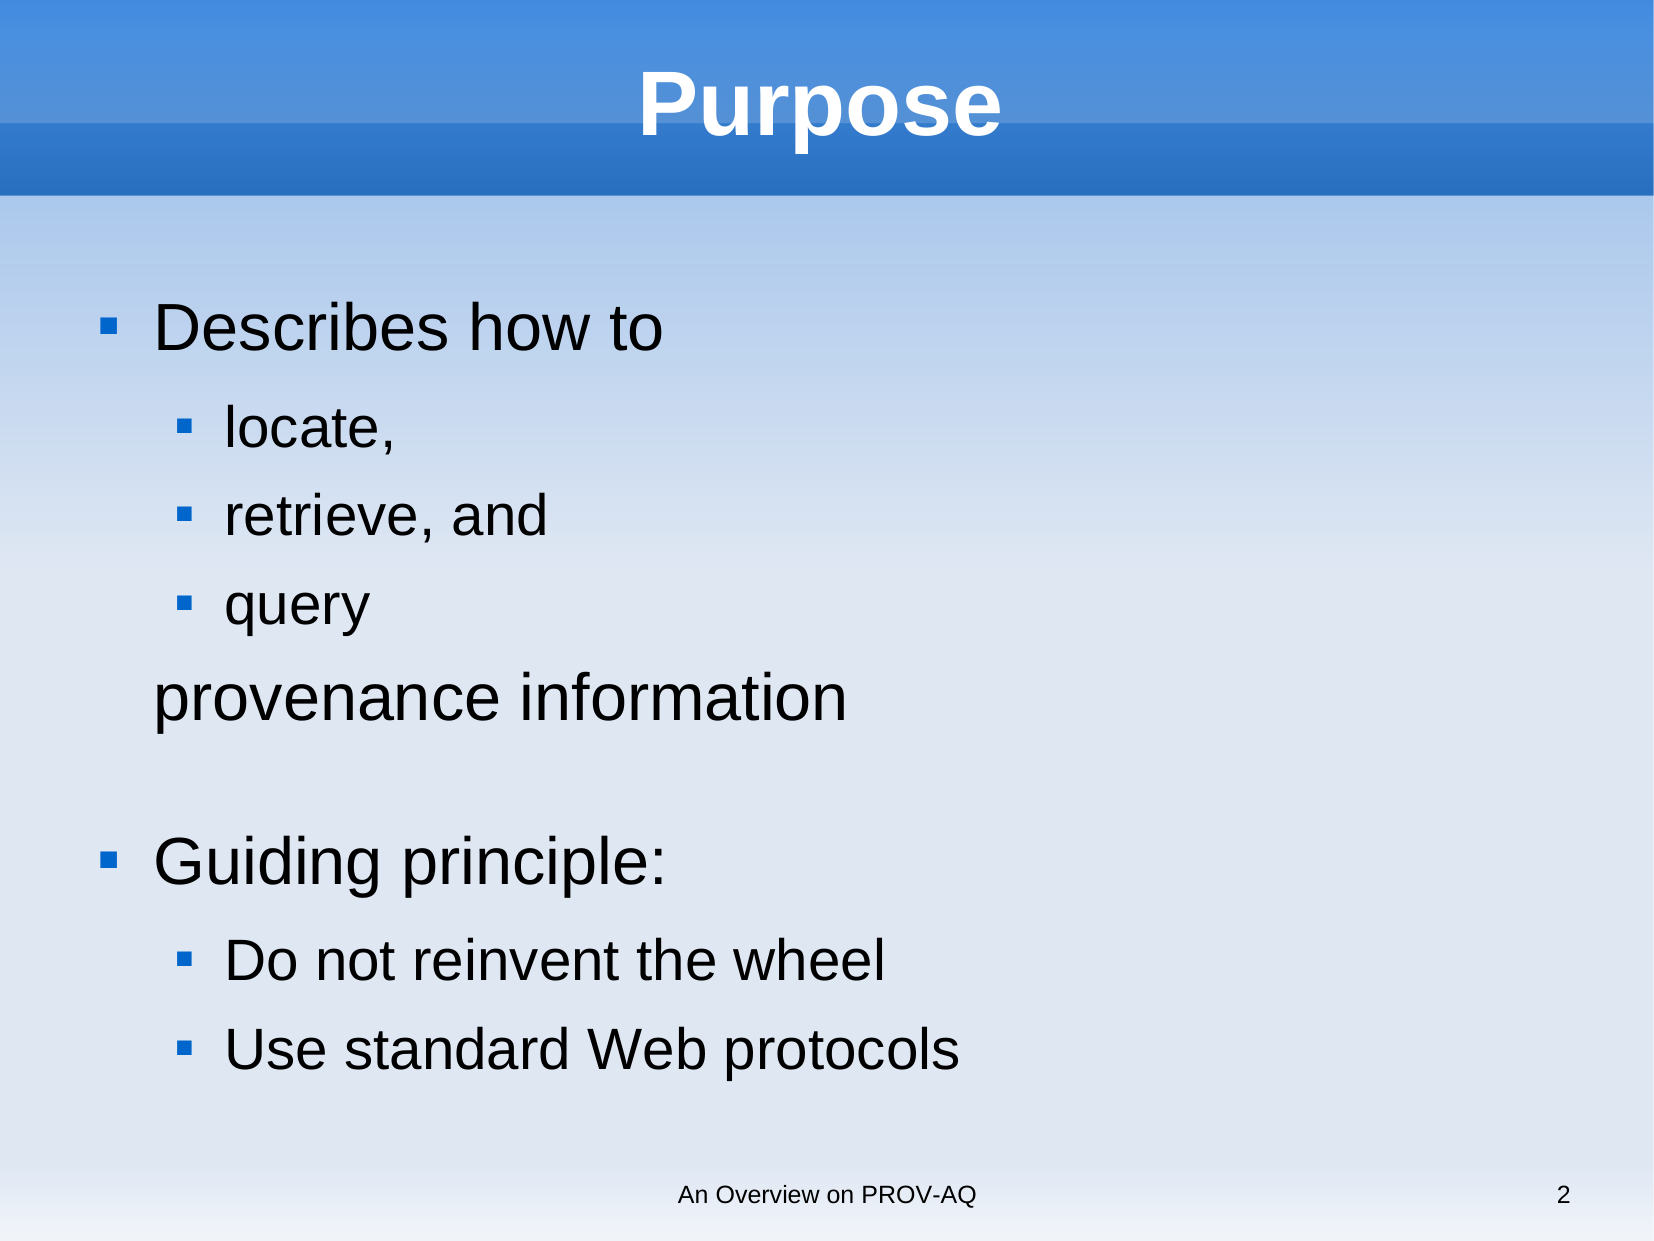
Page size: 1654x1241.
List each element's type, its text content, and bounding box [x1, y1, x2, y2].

title Purpose [76, 0, 1565, 208]
picture [0, 0, 1654, 1241]
list Describes how to locate, retrieve, and query provenance information Guiding principle: Do not reinvent the wheel Use standard Web protocols [82, 290, 1571, 1109]
